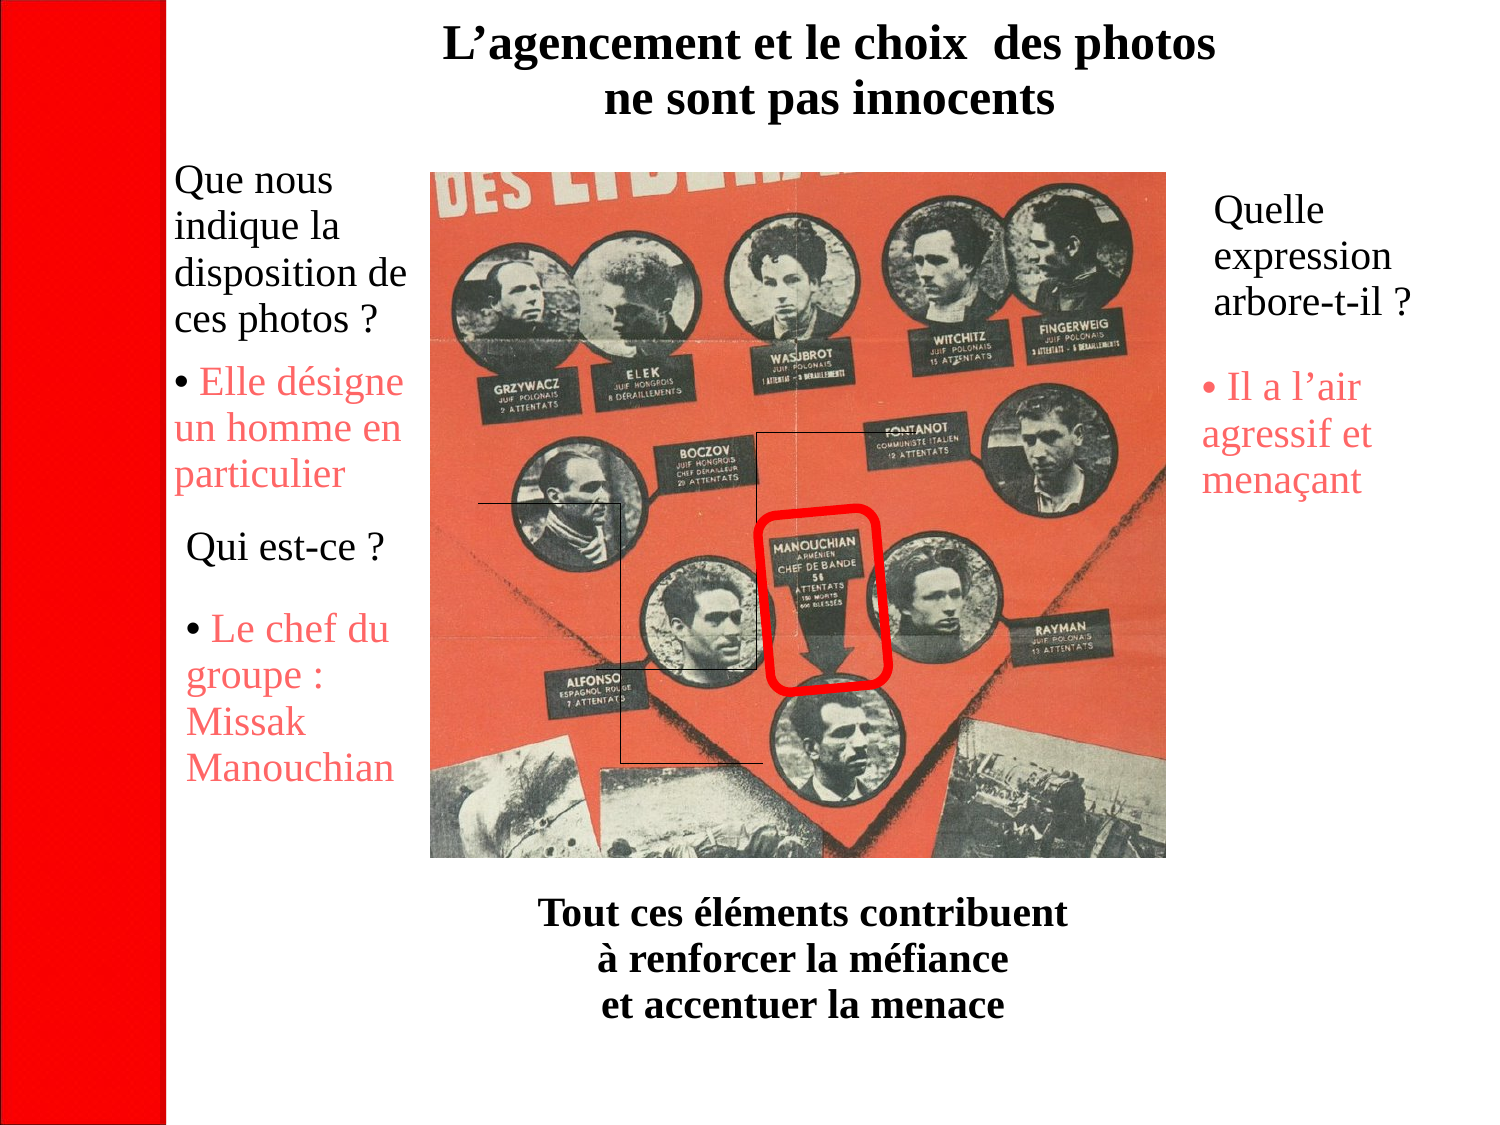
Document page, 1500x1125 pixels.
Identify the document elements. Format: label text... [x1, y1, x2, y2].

text_box L’agencement et le choix des photos ne sont pas innocents [159, 7, 1500, 134]
text_box Le chef du groupe : Missak Manouchian [171, 597, 431, 799]
text_box Tout ces éléments contribuent à renforcer la méfiance et accentuer la menace [430, 881, 1176, 1036]
text_box Qui est-ce ? [171, 515, 431, 578]
text_box Que nous indique la disposition de ces photos ? [159, 148, 444, 350]
text_box Il a l’air agressif et menaçant [1187, 355, 1471, 511]
text_box Elle désigne un homme en particulier [159, 350, 431, 505]
picture [430, 172, 1166, 858]
text_box Quelle expression arbore-t-il ? [1198, 178, 1459, 333]
